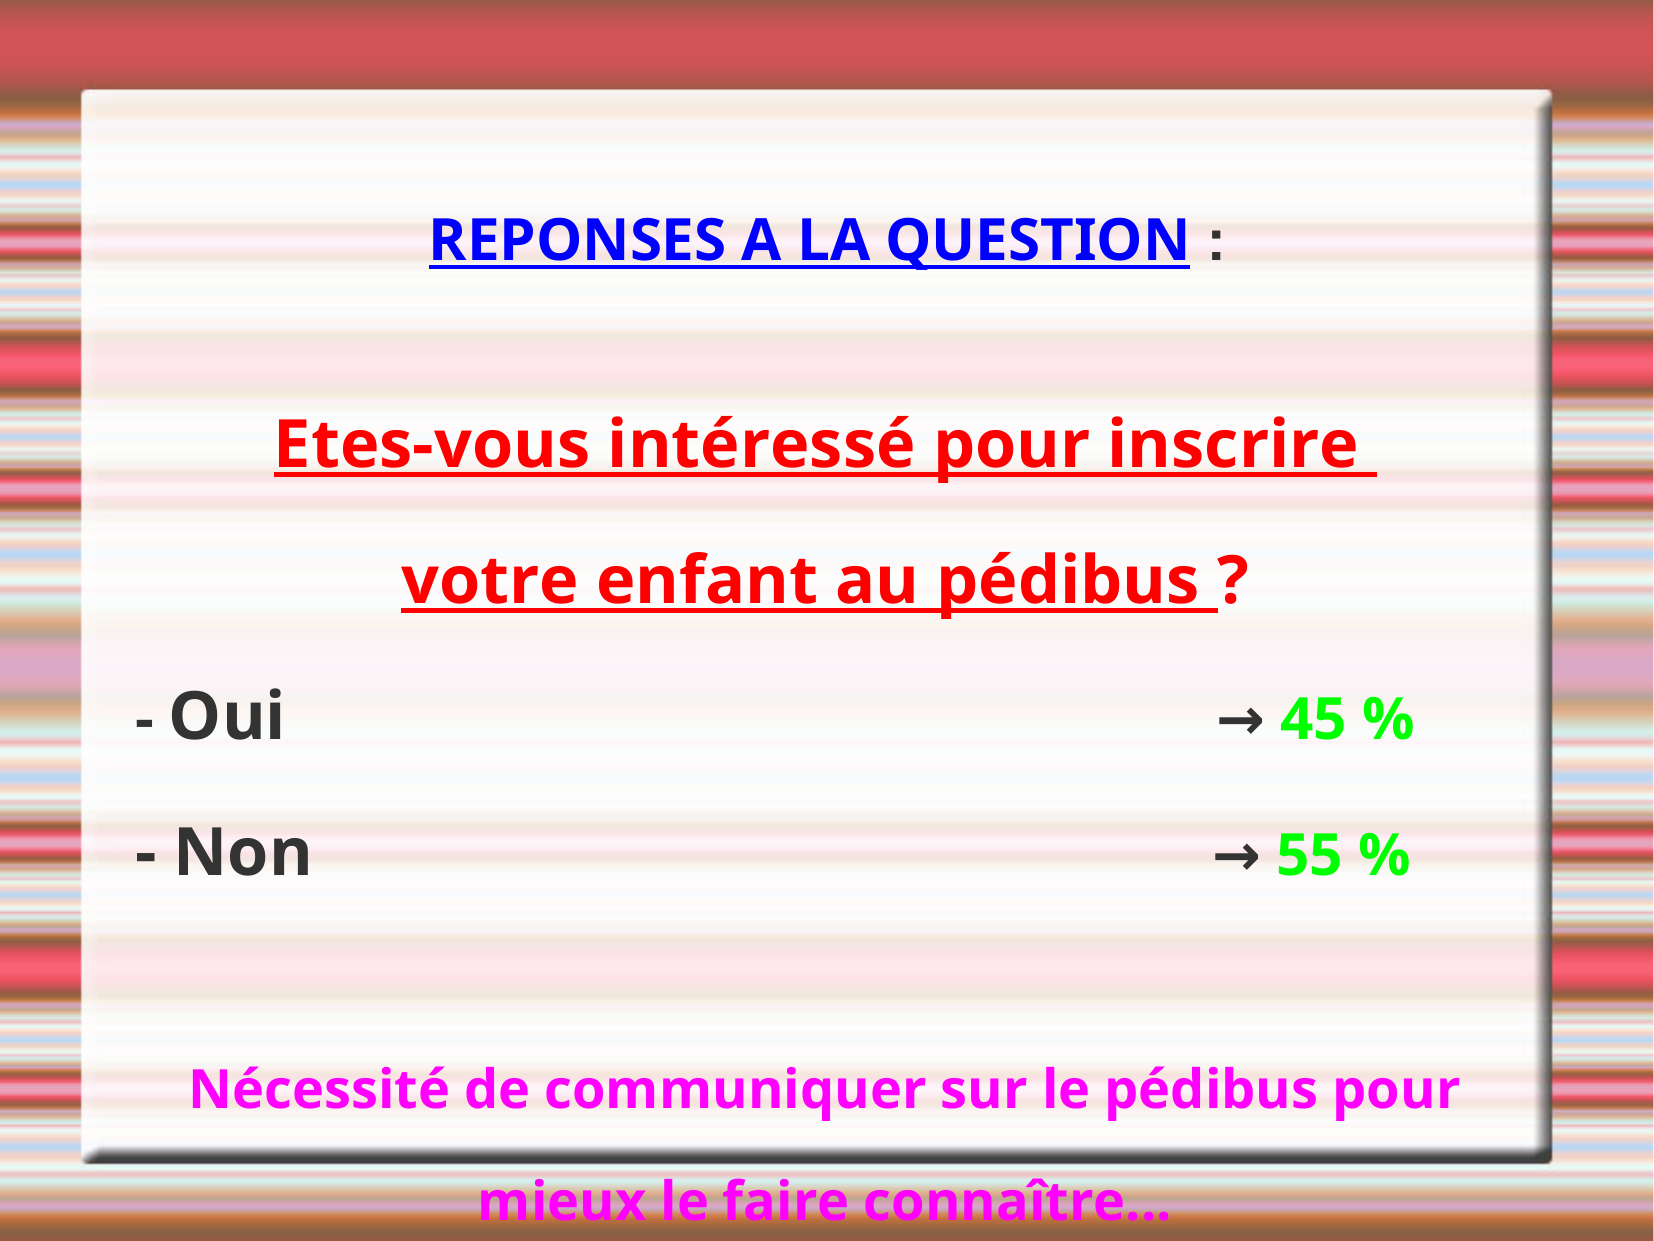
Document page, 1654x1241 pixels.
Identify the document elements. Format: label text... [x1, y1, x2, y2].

list Etes-vous intéressé pour inscrire votre enfant au pédibus ? - Oui → 45 % - Non → 55 % Nécessité de communiquer sur le pédibus pour mieux le faire connaître... [134, 350, 1516, 1206]
picture [0, 0, 1654, 1241]
title REPONSES A LA QUESTION : [121, 122, 1534, 315]
